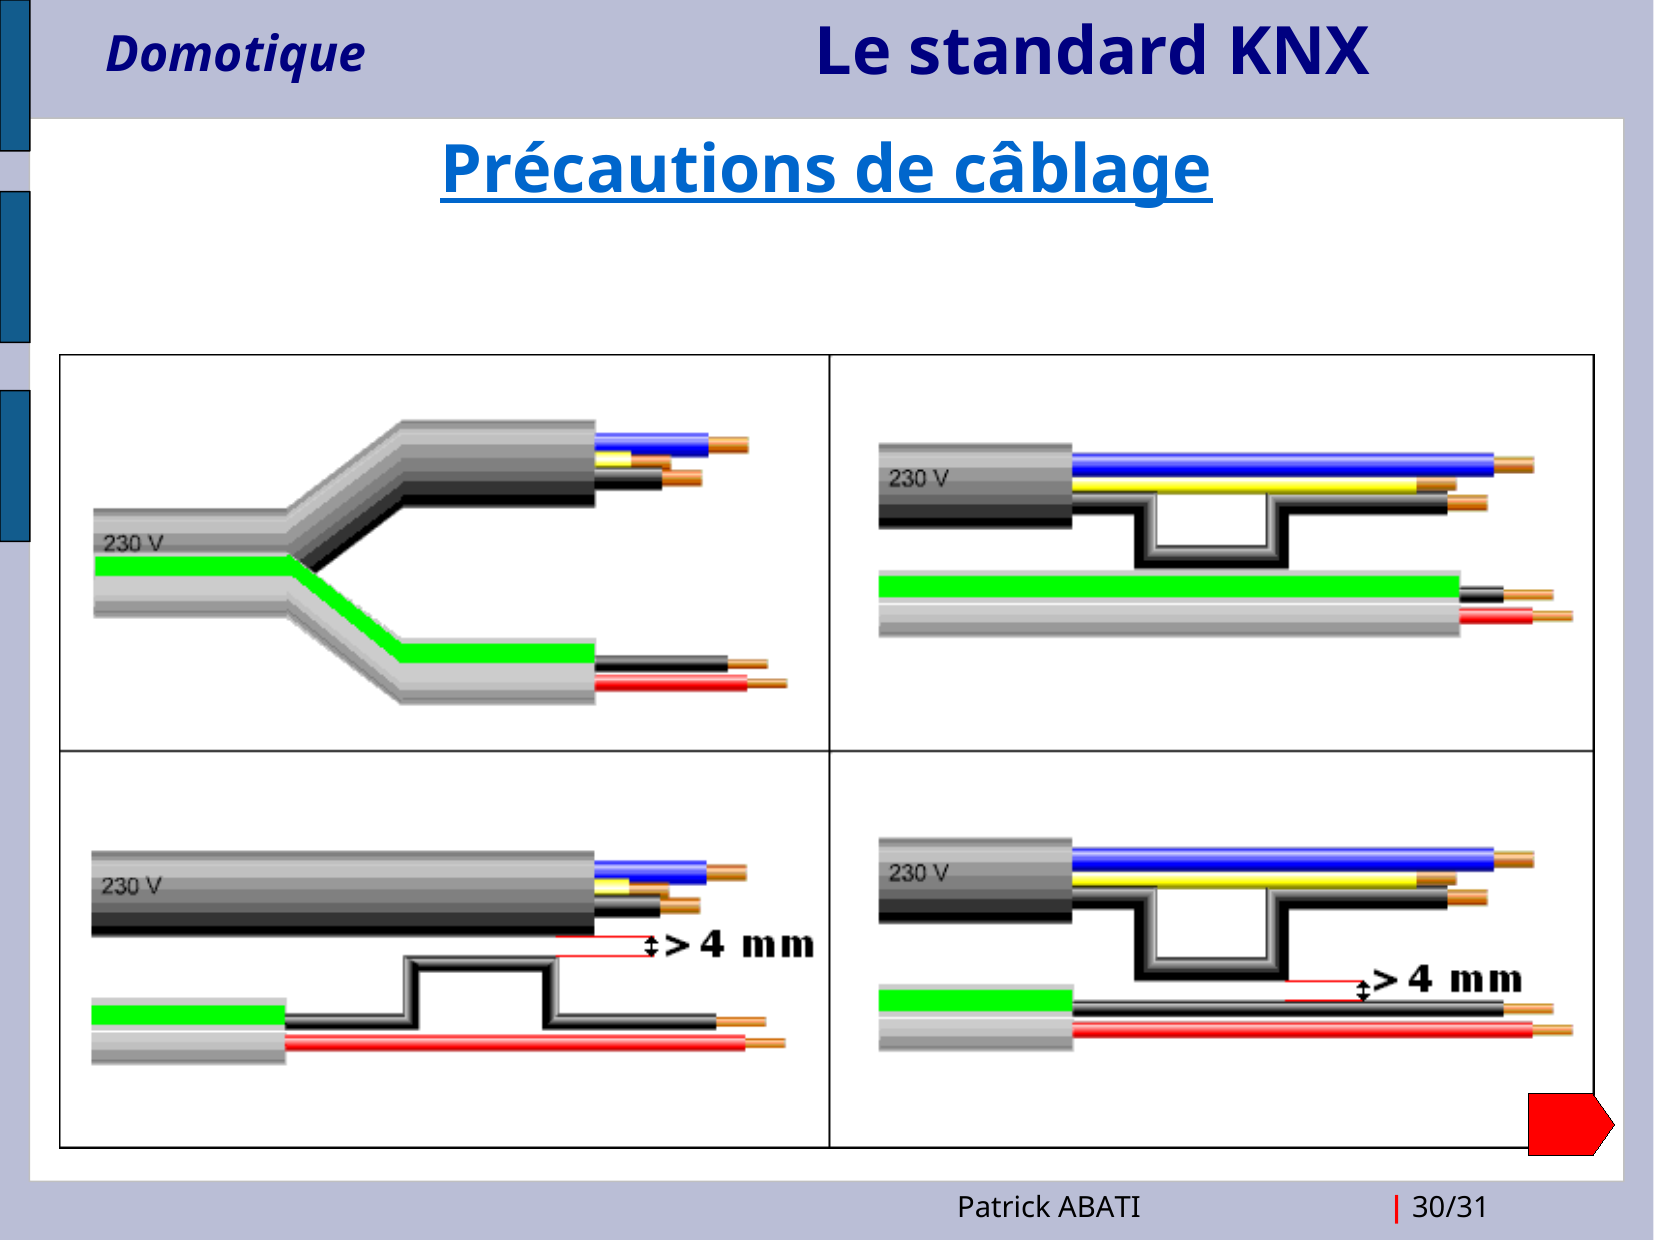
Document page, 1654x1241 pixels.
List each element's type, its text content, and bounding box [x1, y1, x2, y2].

text_box [1528, 1093, 1615, 1156]
text_box Précautions de câblage [29, 118, 1624, 215]
picture [59, 354, 1595, 1149]
